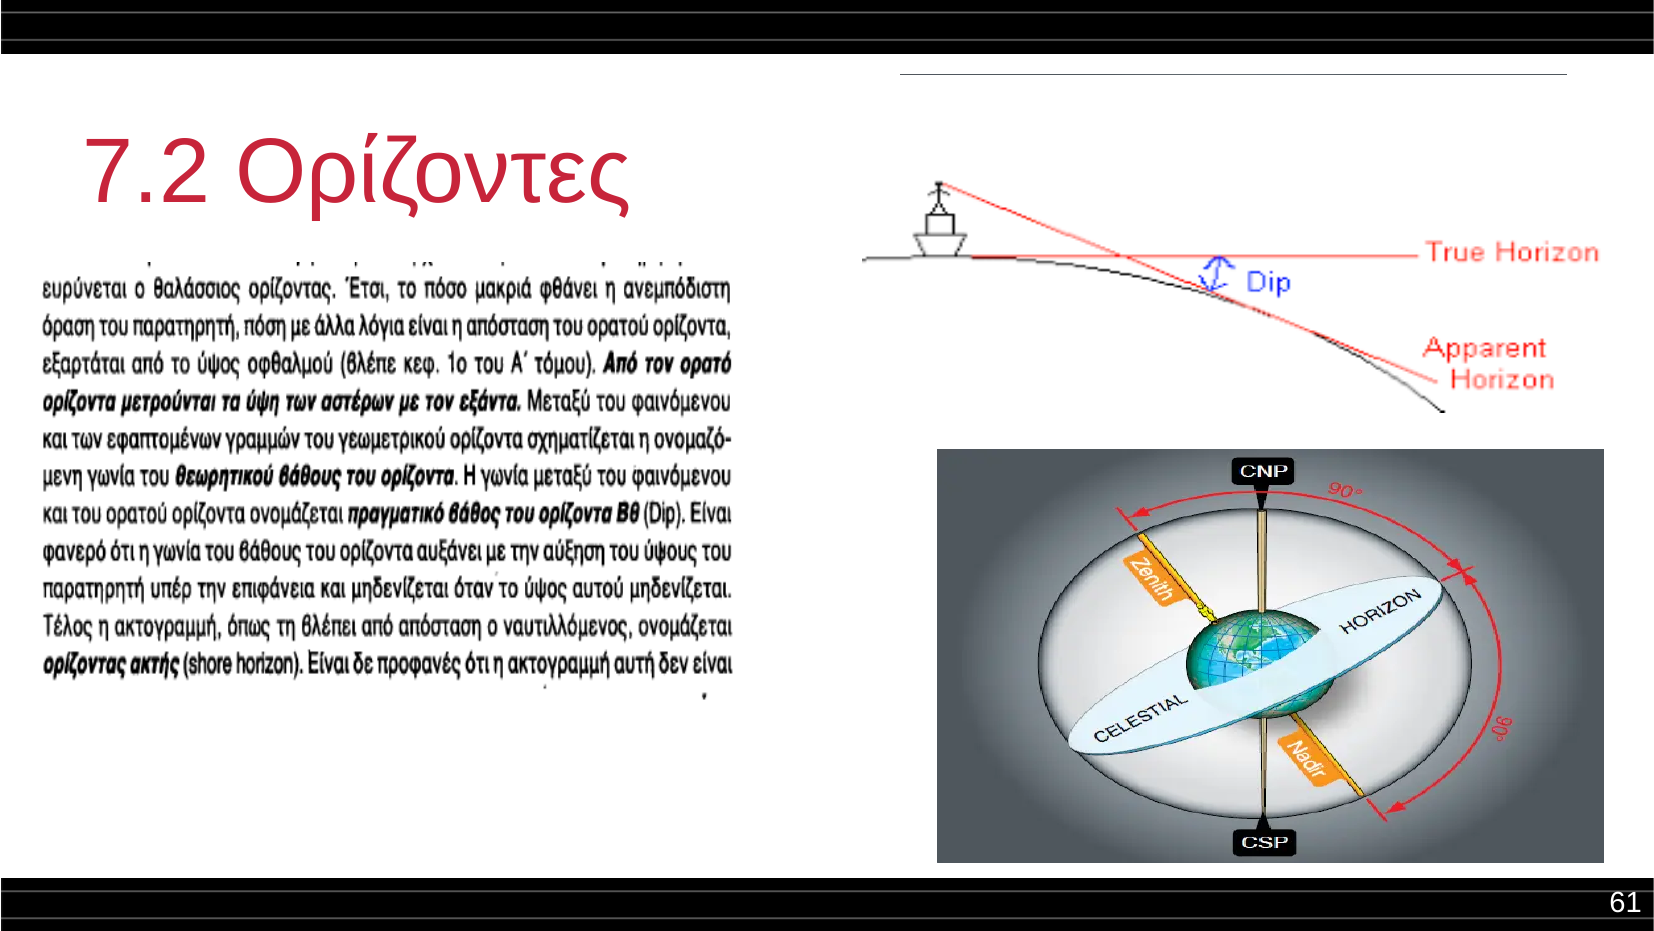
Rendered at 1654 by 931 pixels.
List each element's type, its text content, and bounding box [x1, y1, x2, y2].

picture [37, 262, 751, 713]
picture [1, 0, 1654, 54]
picture [1, 878, 1654, 931]
title 7.2 Ορίζοντες [82, 92, 862, 249]
picture [862, 74, 1613, 413]
picture [937, 449, 1604, 863]
list [37, 225, 809, 826]
